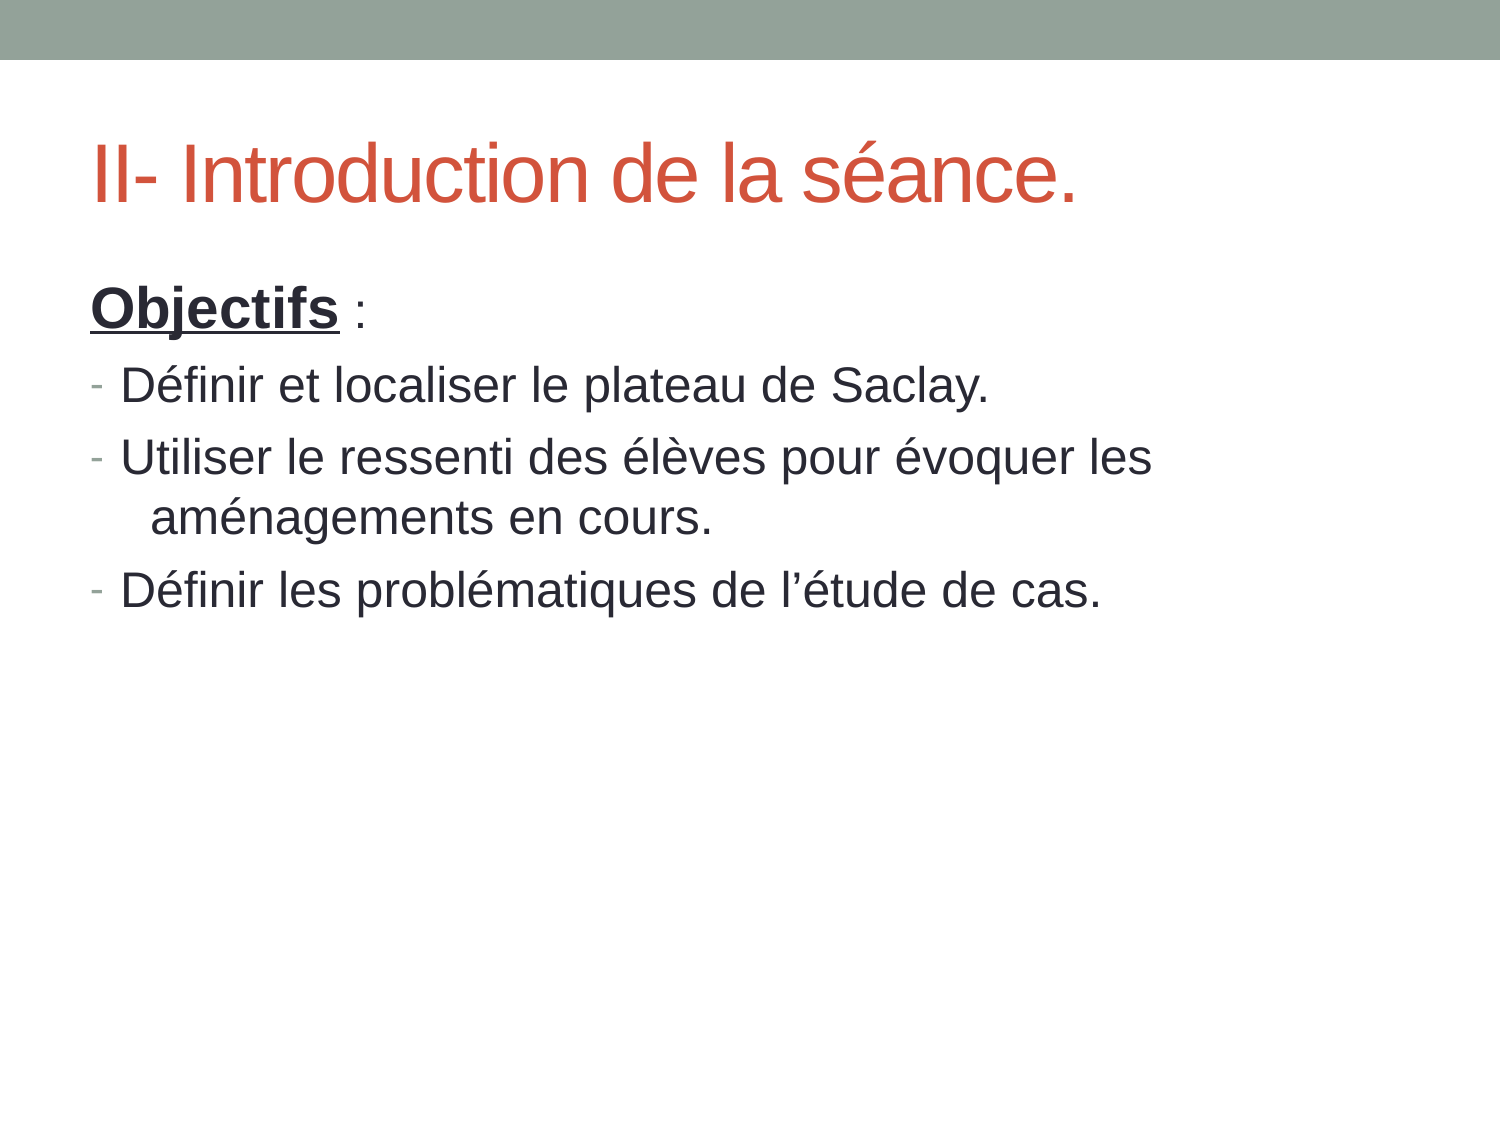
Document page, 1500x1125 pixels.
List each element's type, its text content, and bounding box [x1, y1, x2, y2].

list Objectifs : Définir et localiser le plateau de Saclay. Utiliser le ressenti des élèves pour évoquer les aménagements en cours. Définir les problématiques de l’étude de cas. [75, 262, 1426, 1063]
title II- Introduction de la séance. [75, 87, 1426, 251]
